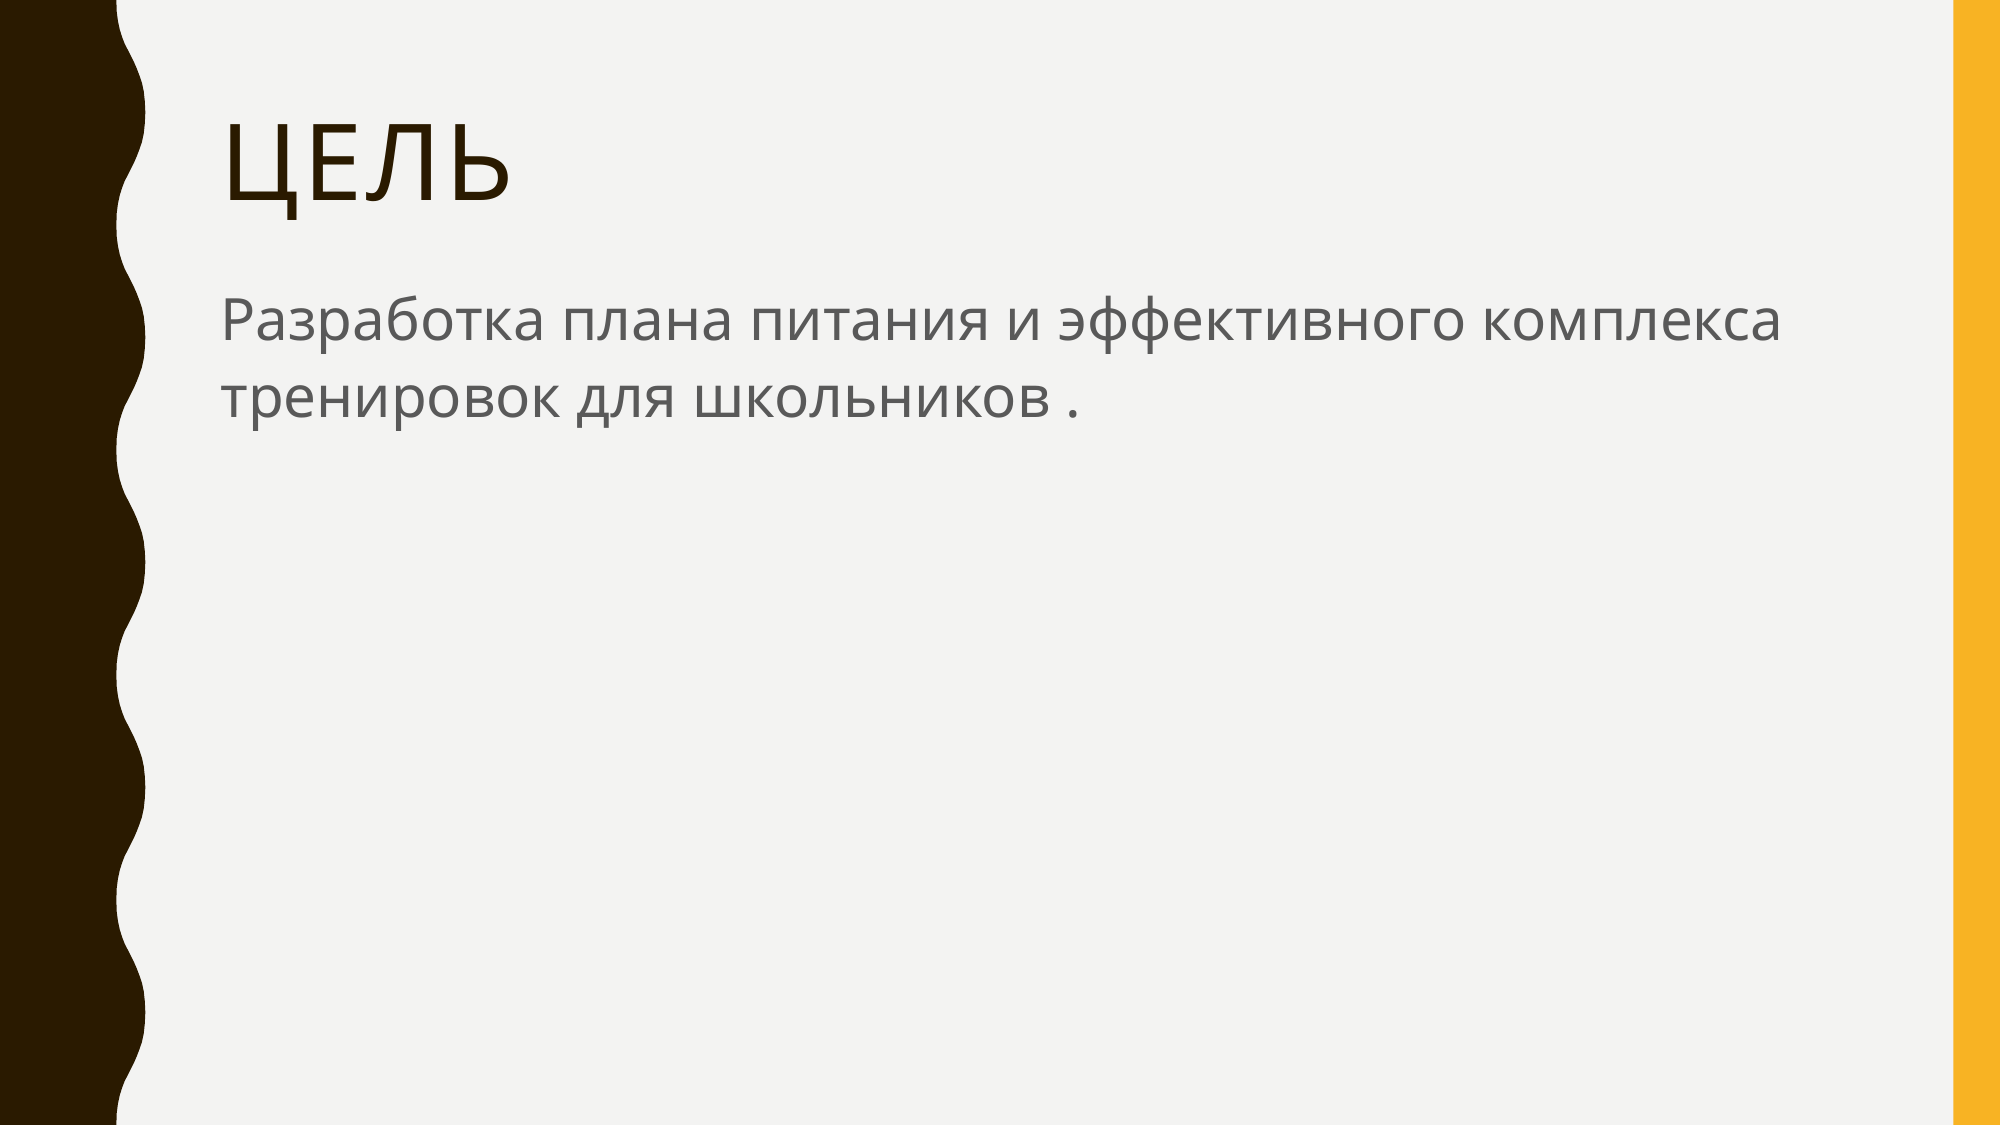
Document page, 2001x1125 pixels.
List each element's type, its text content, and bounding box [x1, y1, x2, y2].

title Цель [205, 101, 1875, 267]
list Разработка плана питания и эффективного комплекса тренировок для школьников . [205, 267, 1875, 858]
